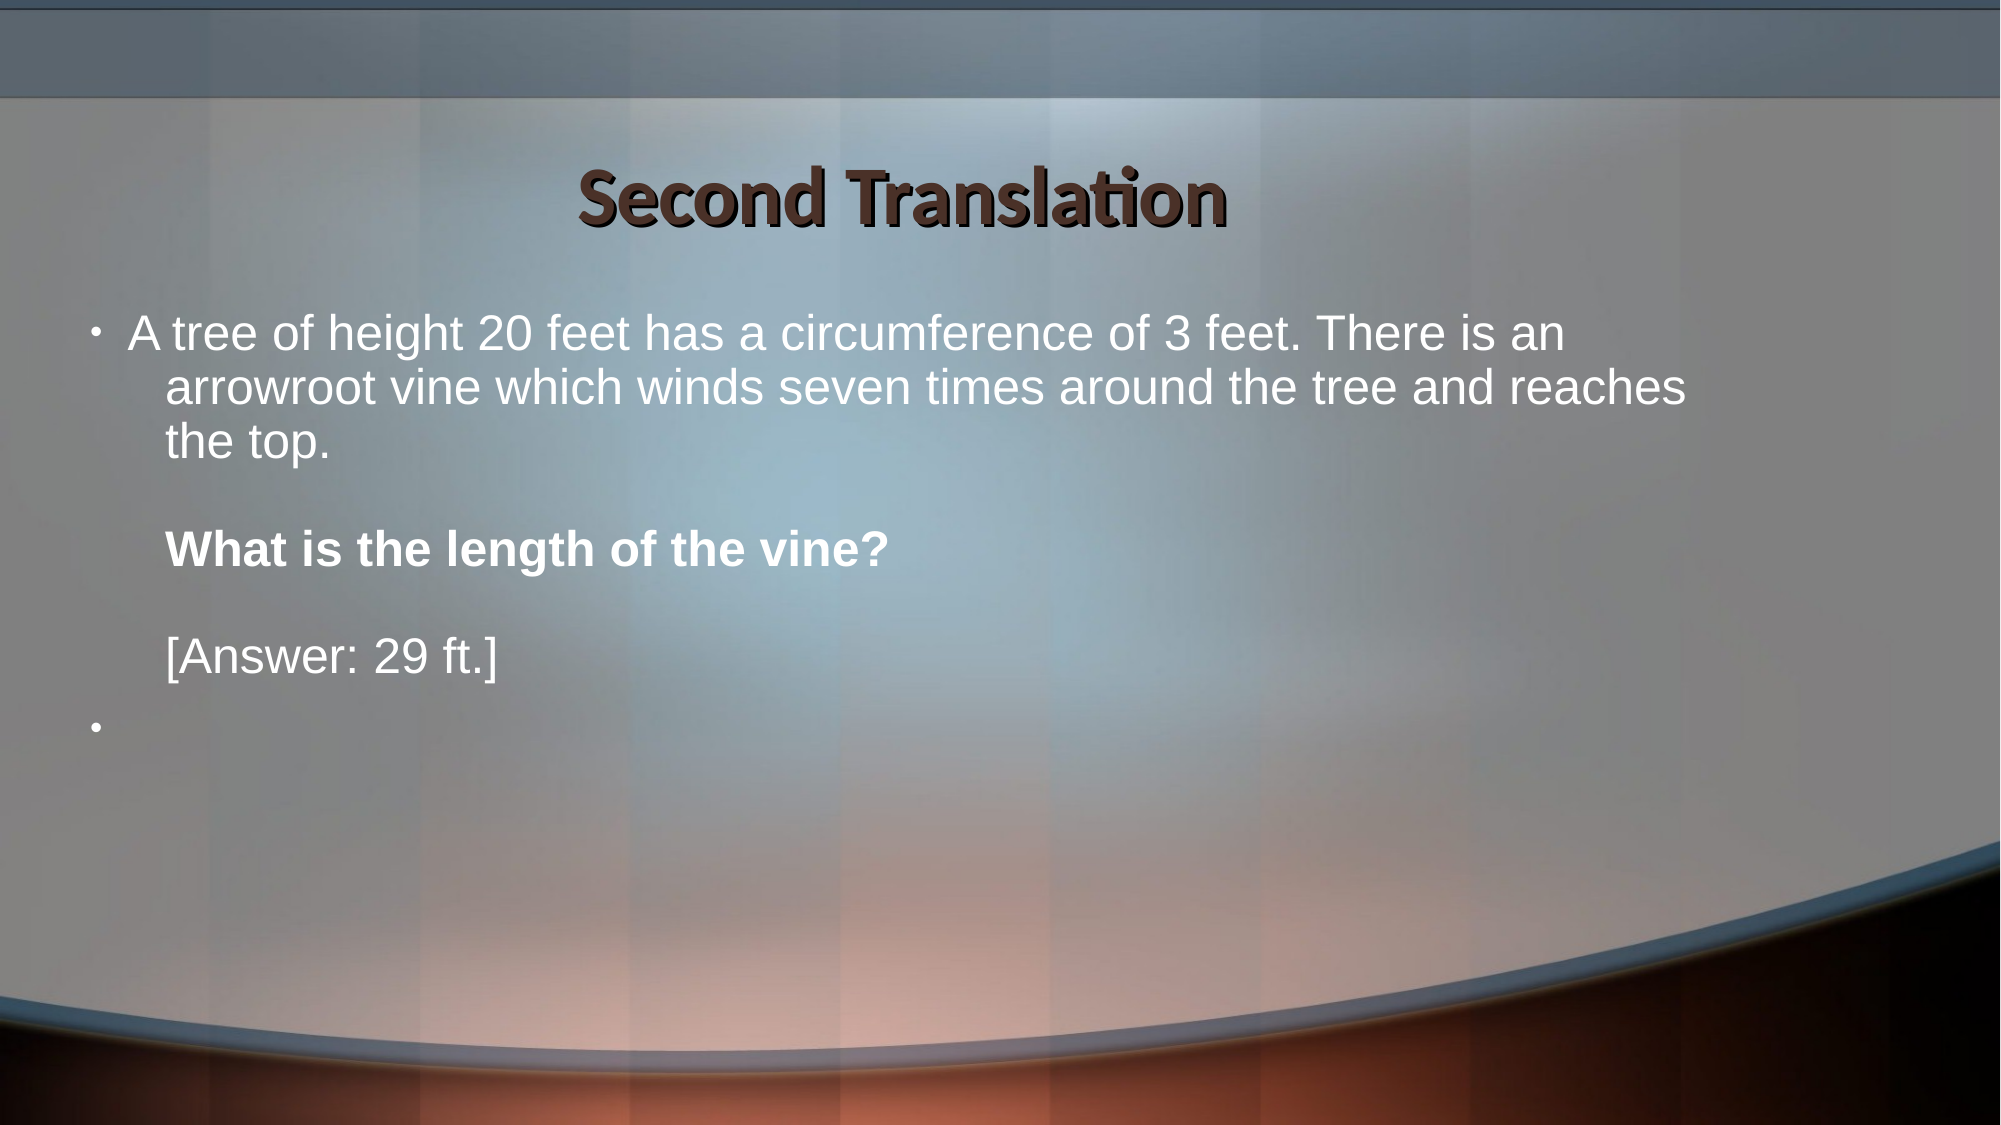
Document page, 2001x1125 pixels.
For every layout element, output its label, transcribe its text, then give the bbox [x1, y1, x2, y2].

list A tree of height 20 feet has a circumference of 3 feet. There is an arrowroot vine which winds seven times around the tree and reaches the top. What is the length of the vine? [Answer: 29 ft.] [75, 299, 1732, 920]
title Second Translation [75, 104, 1732, 294]
